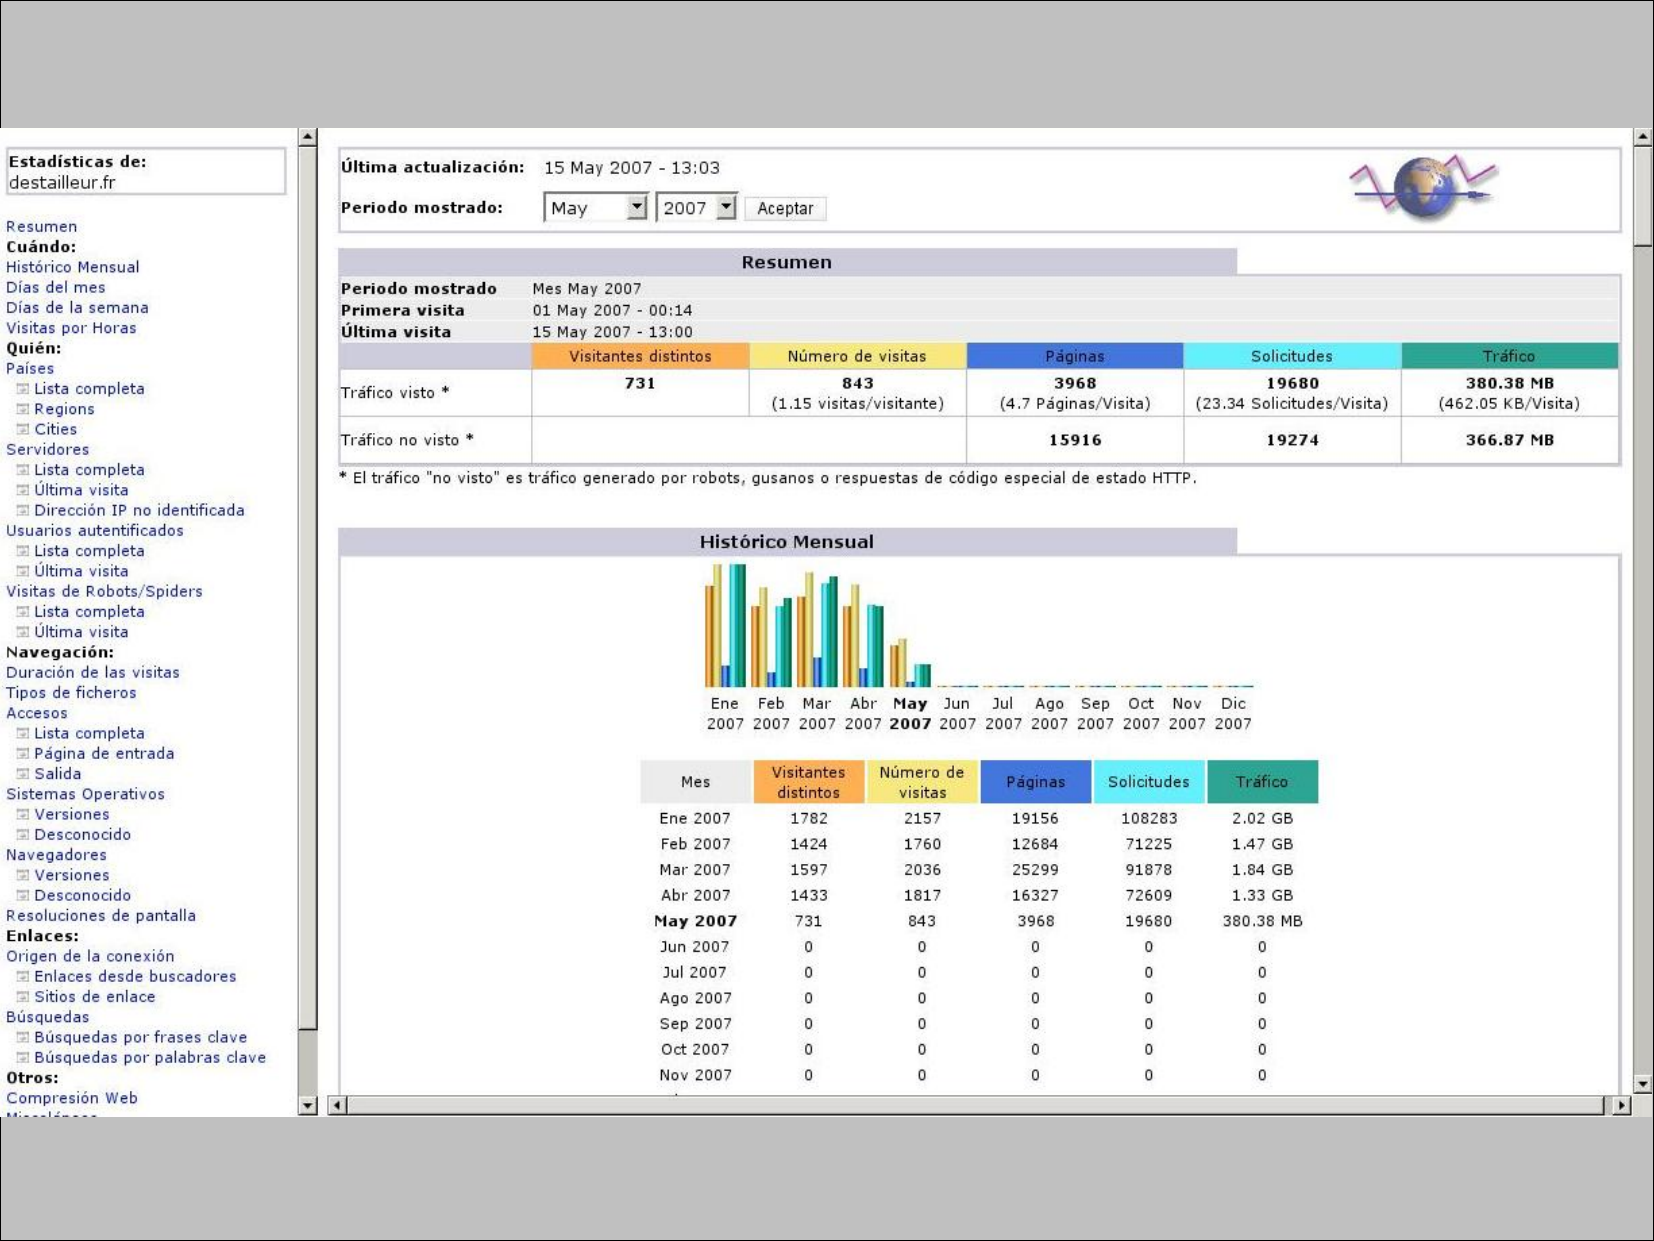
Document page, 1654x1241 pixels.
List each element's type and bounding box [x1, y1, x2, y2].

text_box [0, 0, 1654, 1241]
picture [0, 128, 1652, 1117]
